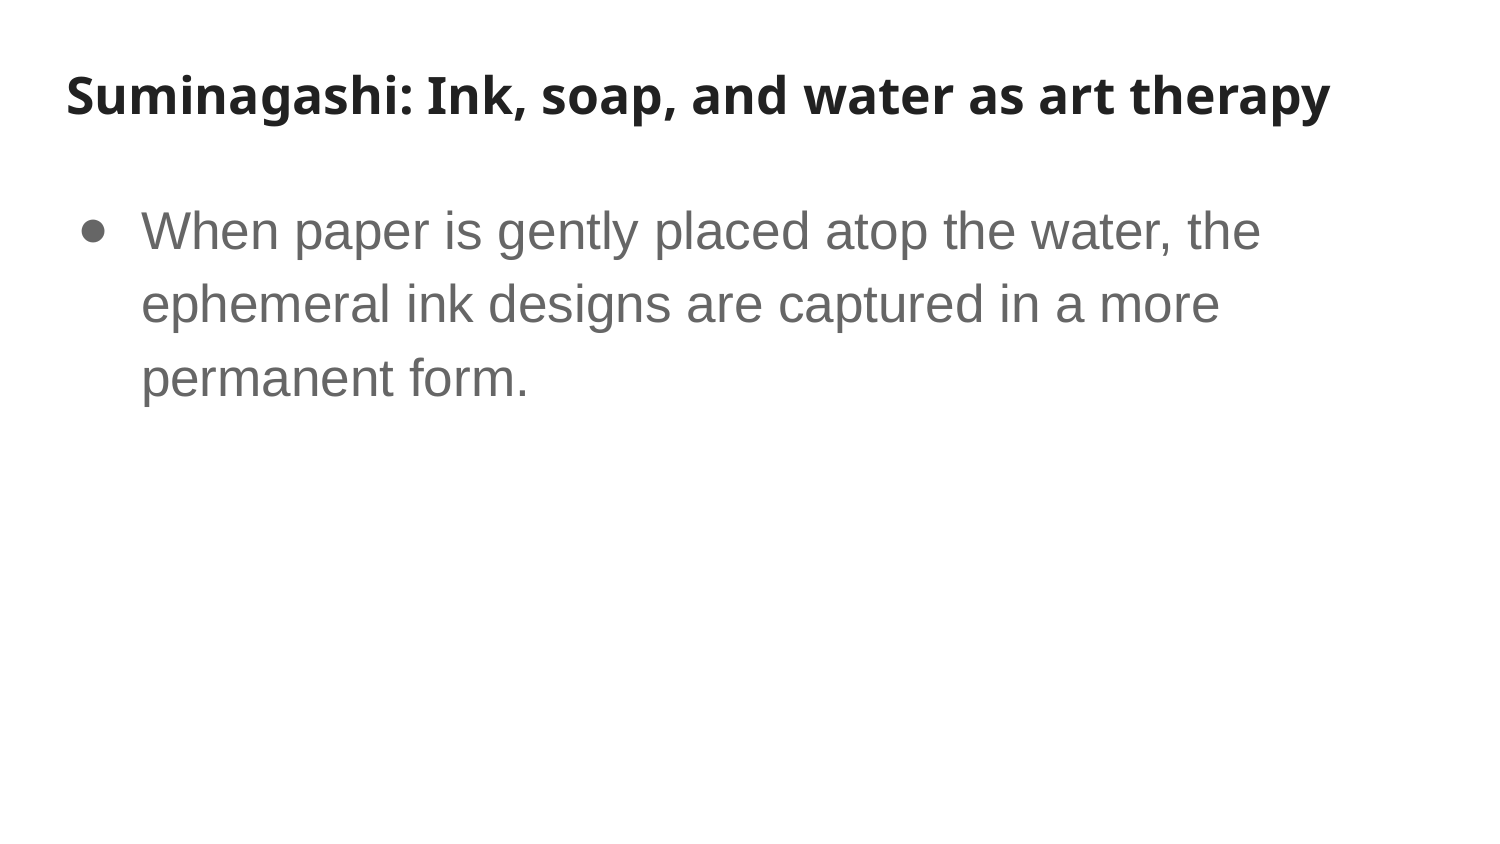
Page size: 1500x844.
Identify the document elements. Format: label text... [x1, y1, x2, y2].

list When paper is gently placed atop the water, the ephemeral ink designs are captured in a more permanent form. [51, 171, 1471, 773]
title Suminagashi: Ink, soap, and water as art therapy [51, 48, 1449, 171]
